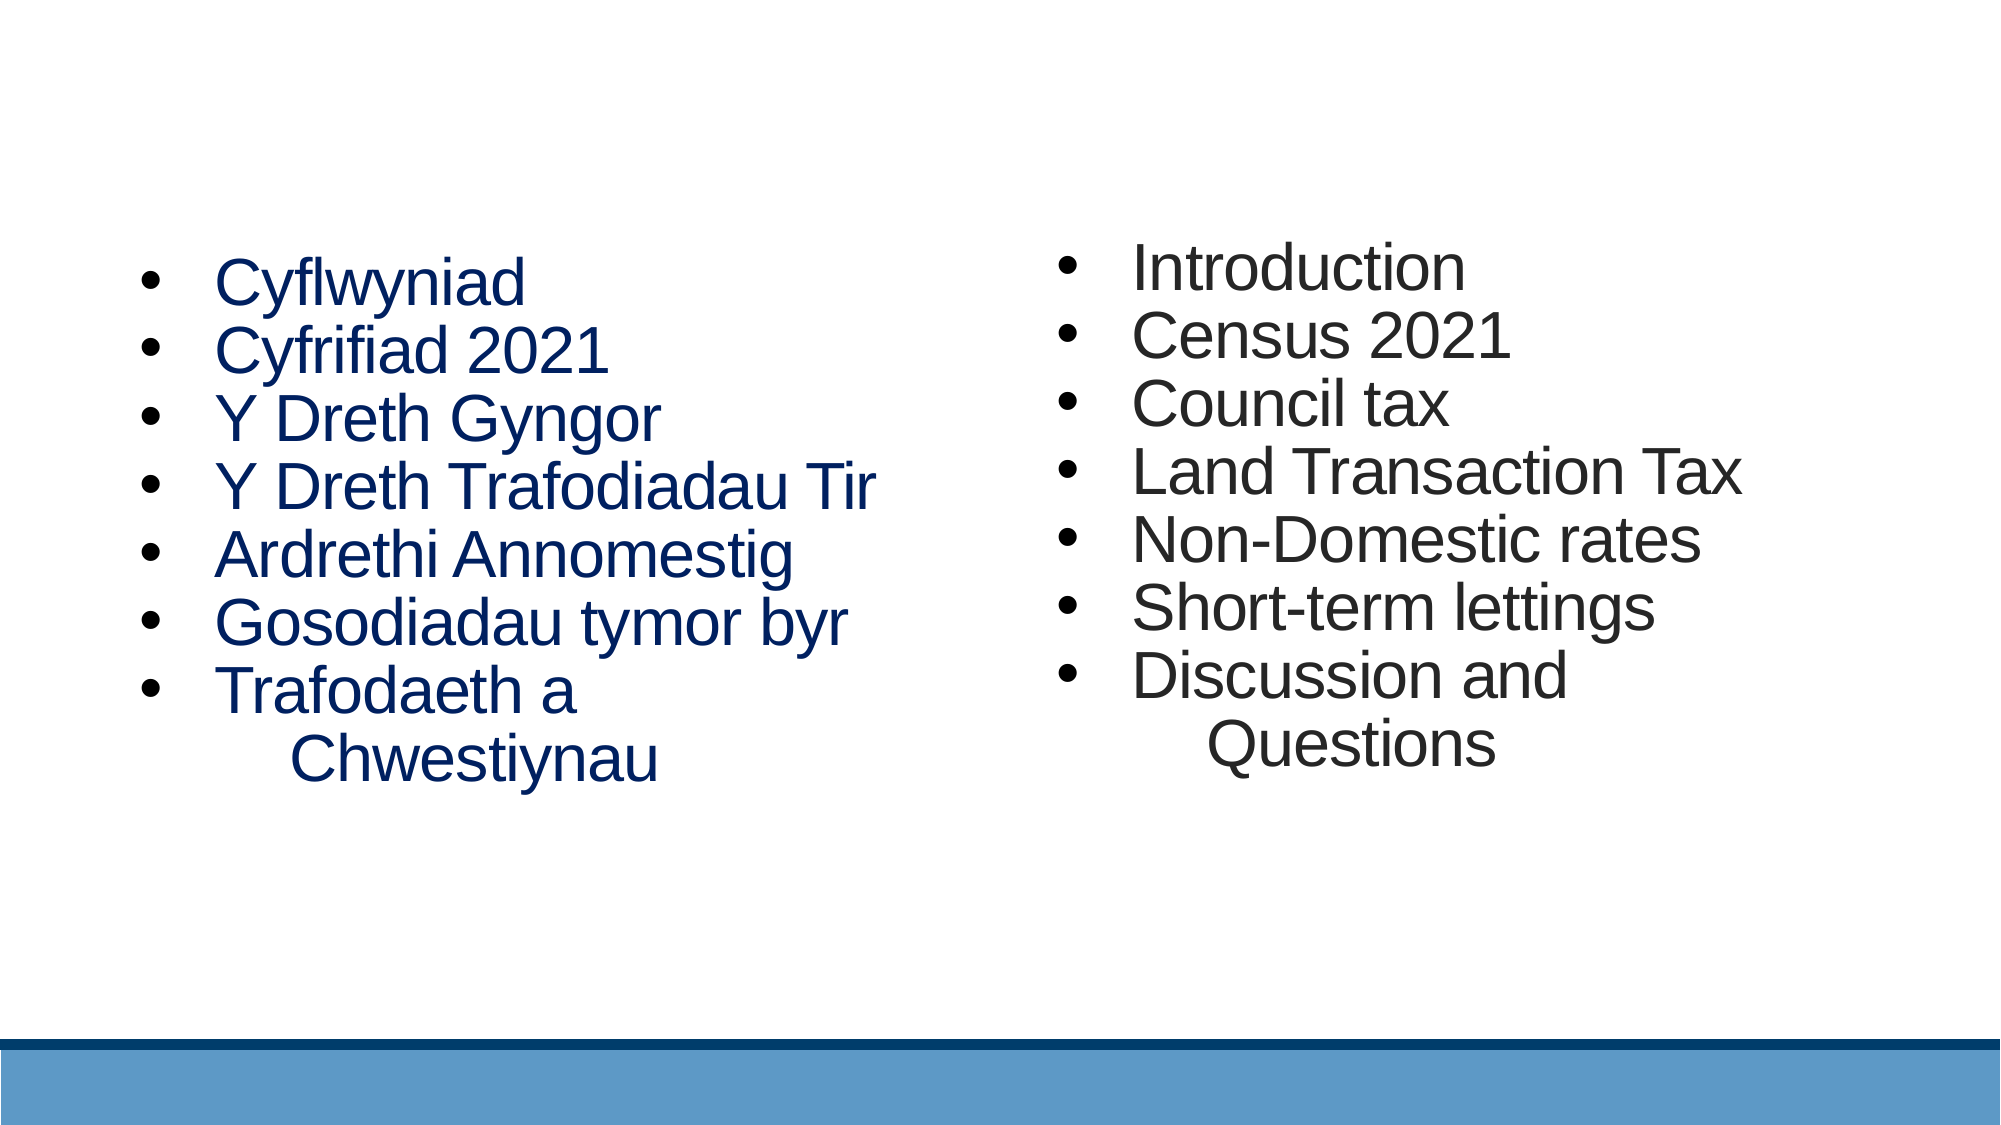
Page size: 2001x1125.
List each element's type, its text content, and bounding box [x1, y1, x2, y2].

text_box Cyflwyniad Cyfrifiad 2021 Y Dreth Gyngor Y Dreth Trafodiadau Tir Ardrethi Annomestig Gosodiadau tymor byr Trafodaeth a Chwestiynau [124, 82, 974, 963]
text_box Introduction Census 2021 Council tax Land Transaction Tax Non-Domestic rates Short-term lettings Discussion and Questions [1041, 68, 1891, 949]
